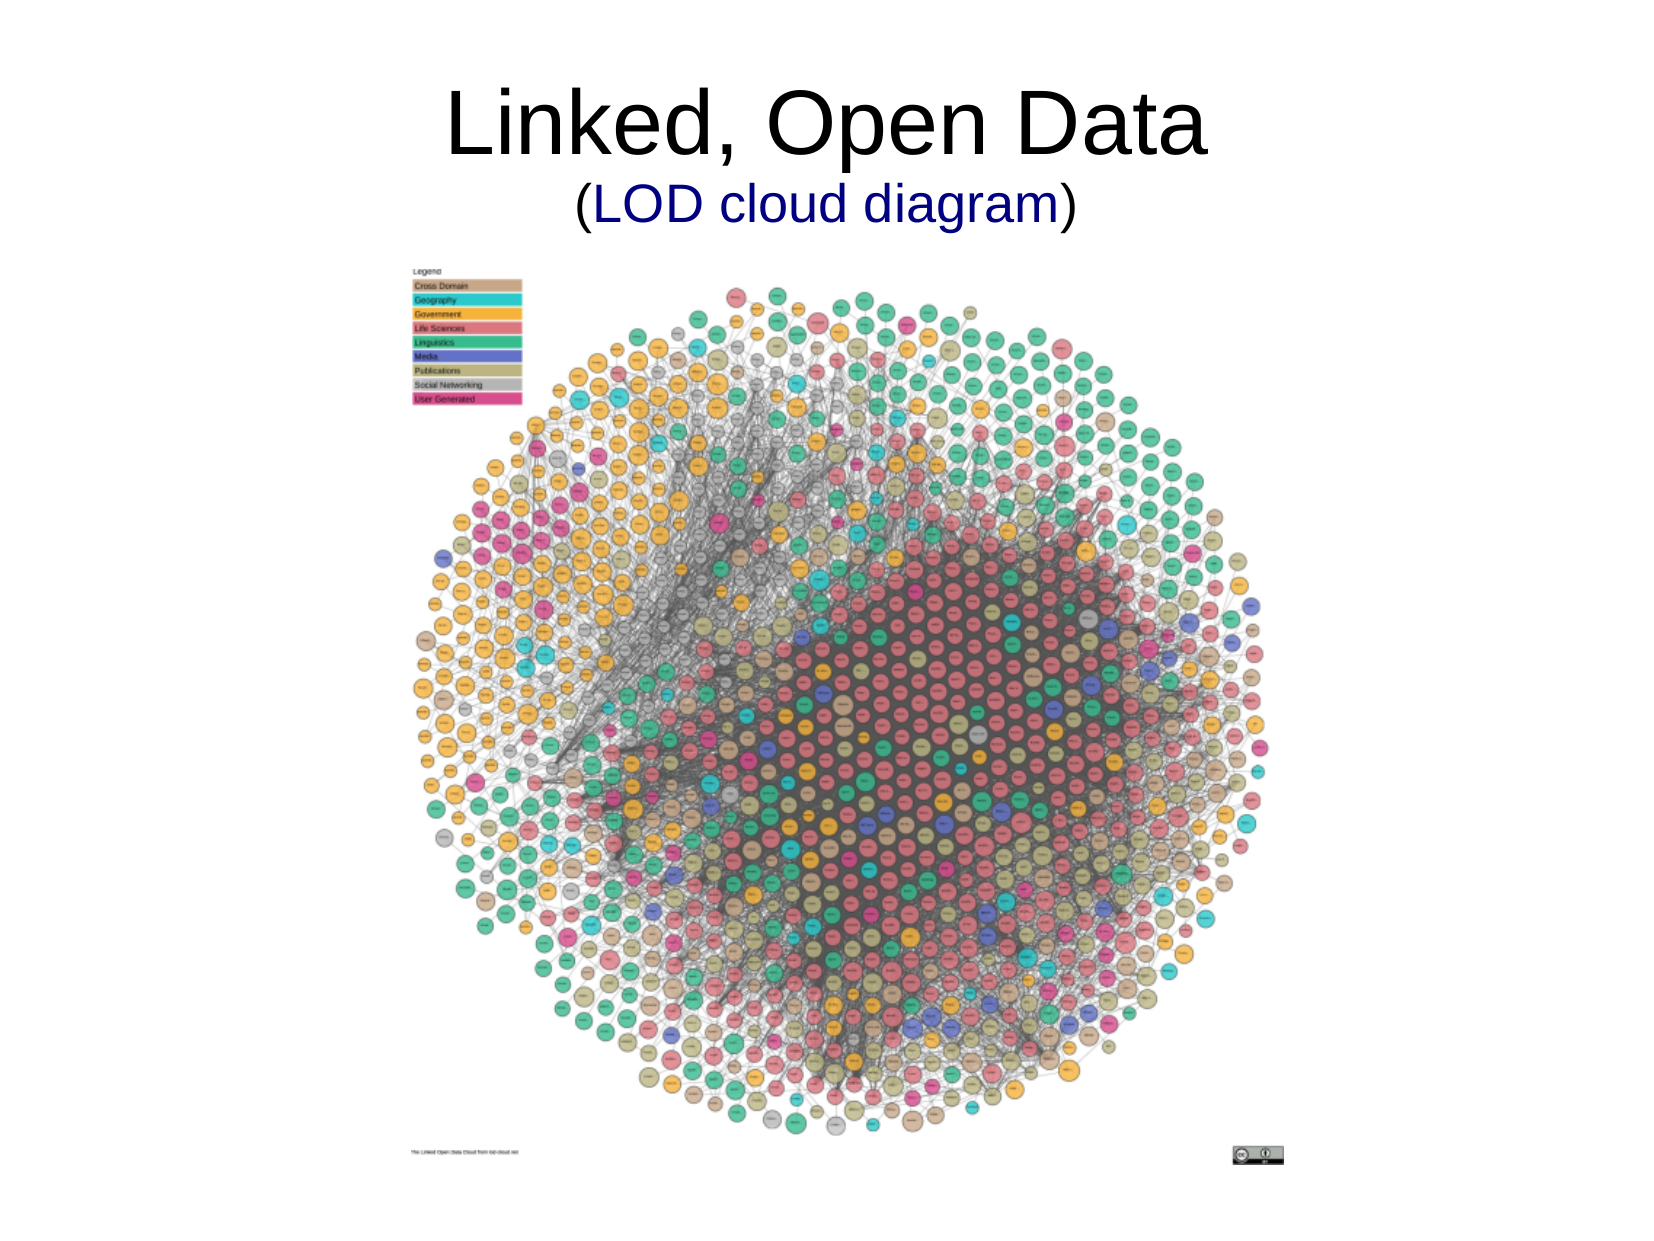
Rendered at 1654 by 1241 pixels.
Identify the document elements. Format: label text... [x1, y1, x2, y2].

picture [411, 269, 1284, 1165]
title Linked, Open Data (LOD cloud diagram) [82, 49, 1571, 257]
